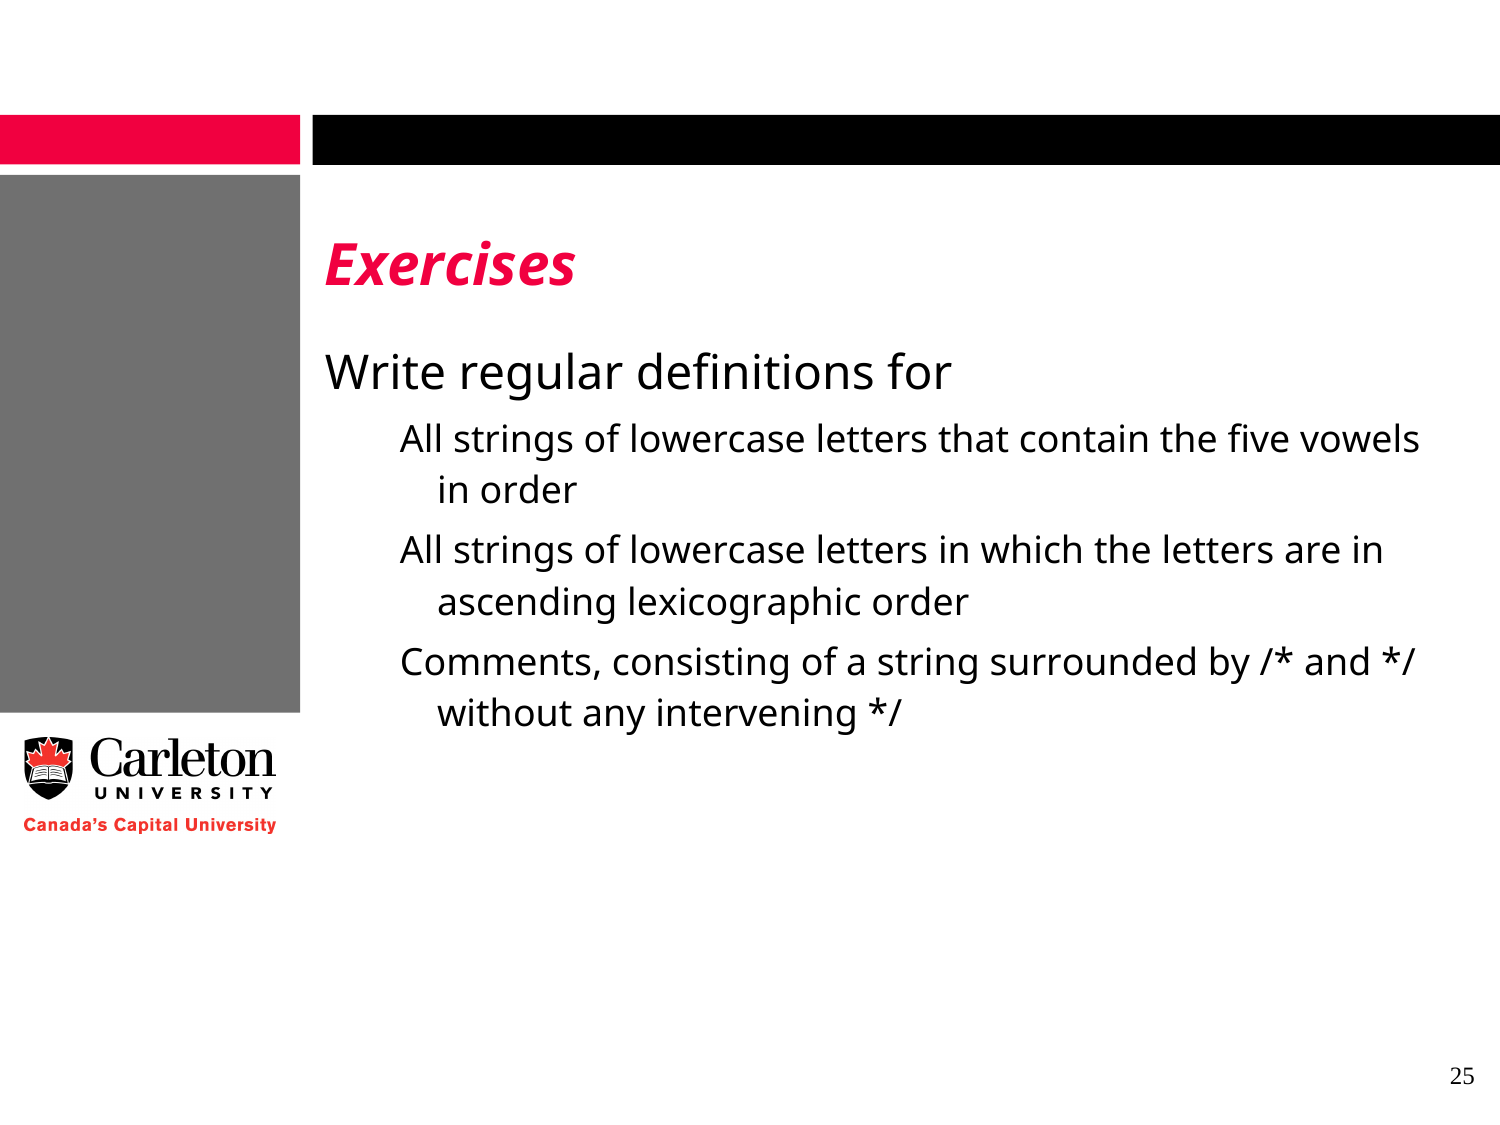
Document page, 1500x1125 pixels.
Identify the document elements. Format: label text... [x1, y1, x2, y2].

list Write regular definitions for All strings of lowercase letters that contain the five vowels in order All strings of lowercase letters in which the letters are in ascending lexicographic order Comments, consisting of a string surrounded by /* and */ without any intervening */ [324, 324, 1450, 1036]
picture [24, 737, 276, 834]
title Exercises [324, 194, 1450, 324]
